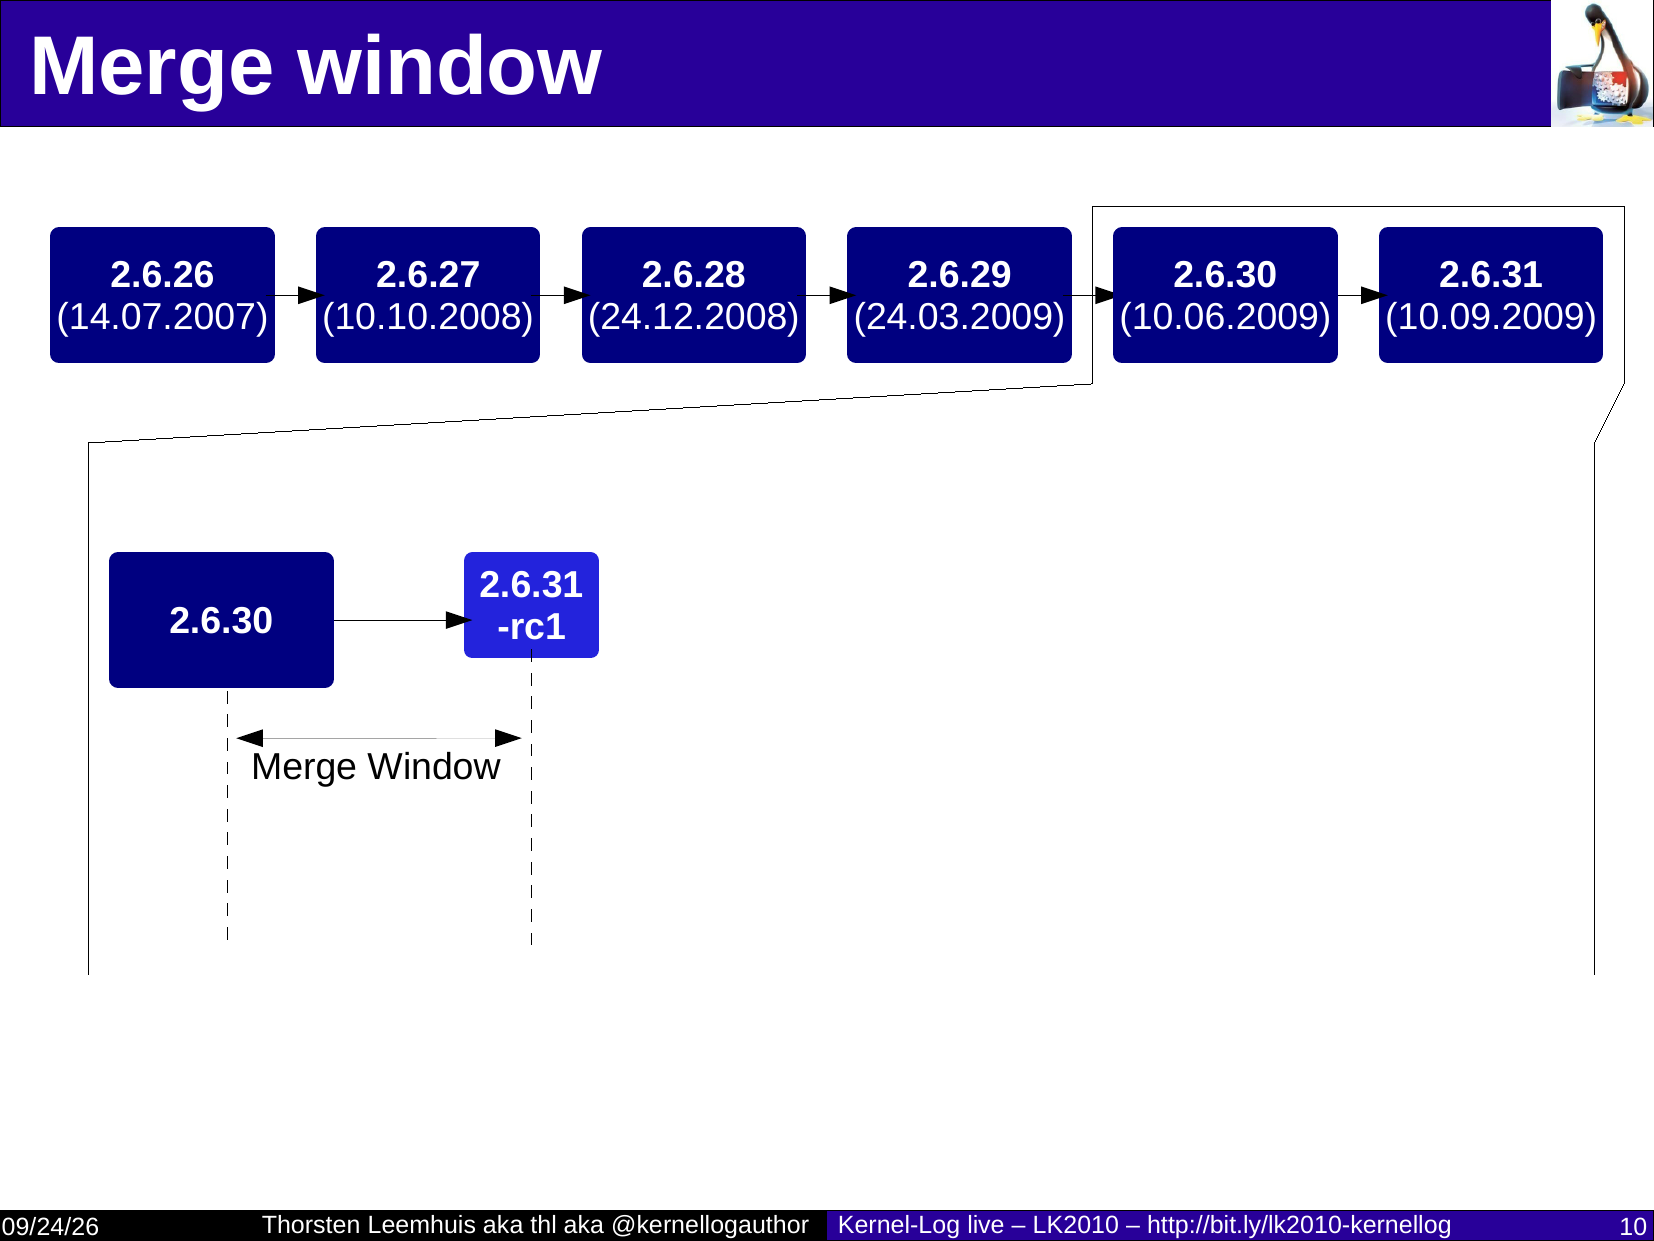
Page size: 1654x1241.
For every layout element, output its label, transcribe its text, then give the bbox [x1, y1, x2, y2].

text_box Merge Window [236, 738, 532, 916]
title Merge window [29, 19, 1535, 113]
text_box 2.6.26 (14.07.2007) [59, 236, 266, 355]
text_box 2.6.27 (10.10.2008) [324, 236, 532, 355]
text_box 2.6.29 (24.03.2009) [856, 236, 1063, 355]
text_box 2.6.30 (10.06.2009) [1122, 236, 1329, 355]
text_box 2.6.31 (10.09.2009) [1387, 236, 1595, 355]
picture [1551, 0, 1653, 127]
text_box 2.6.31 -rc1 [472, 561, 591, 650]
text_box 2.6.28 (24.12.2008) [590, 236, 798, 355]
text_box 2.6.30 [118, 561, 325, 680]
